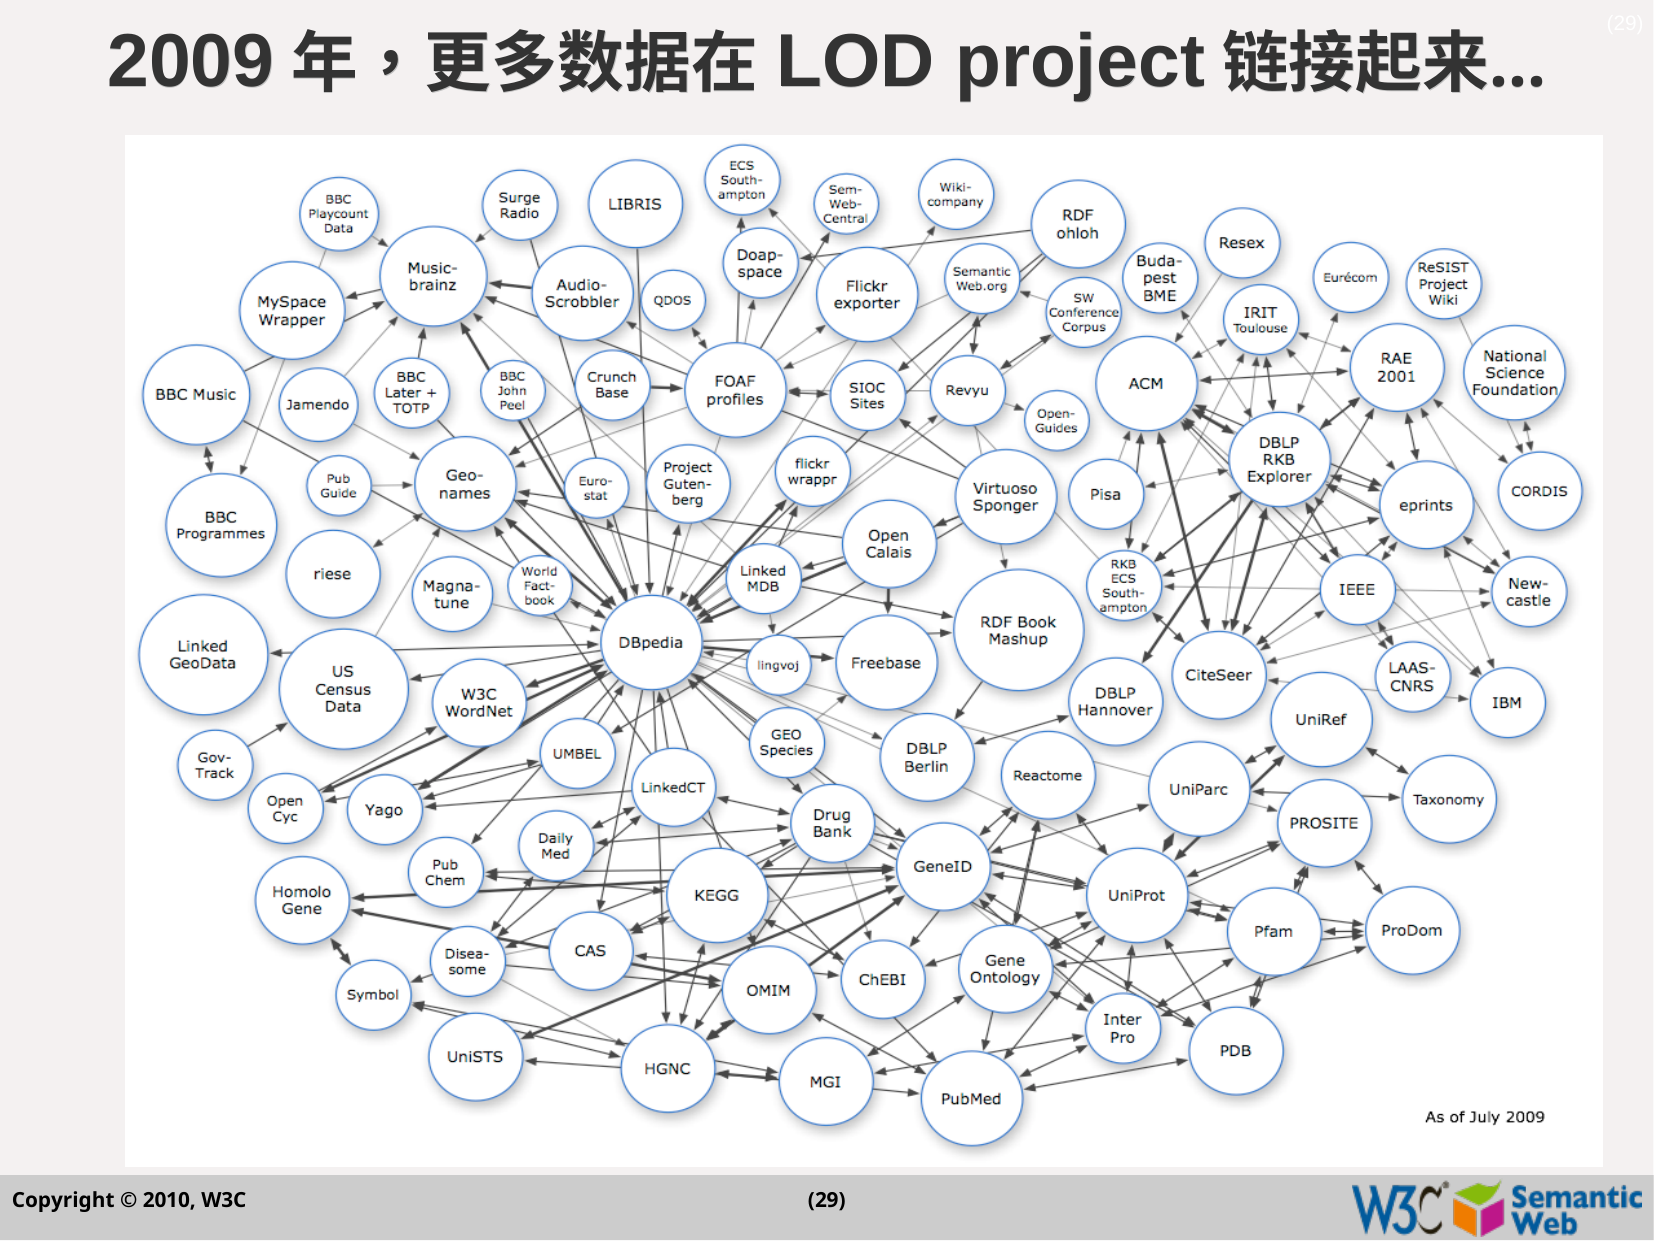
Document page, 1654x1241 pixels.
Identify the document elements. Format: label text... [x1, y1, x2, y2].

title 2009年，更多数据在LOD project链接起来… [0, 7, 1654, 111]
picture [125, 135, 1603, 1167]
picture [1352, 1178, 1642, 1237]
